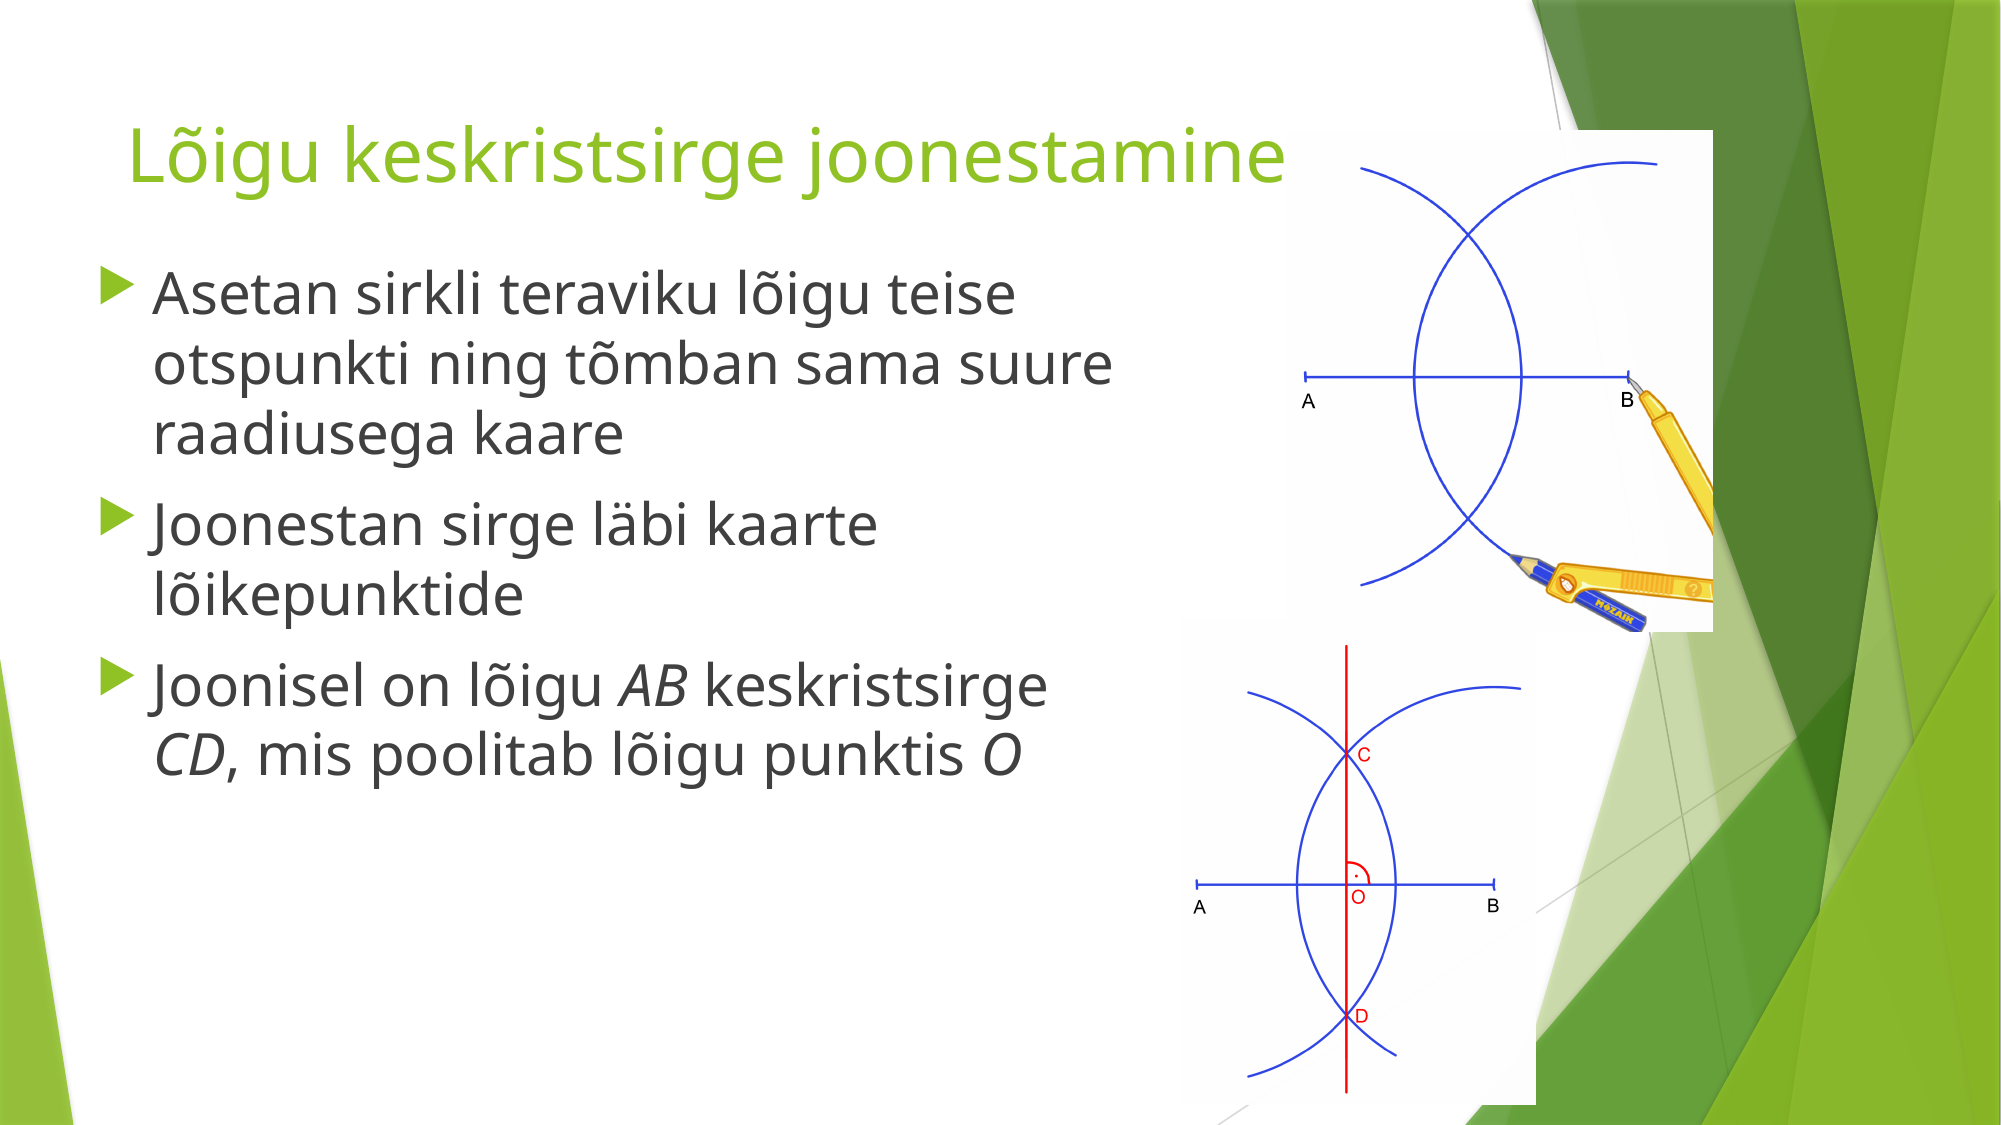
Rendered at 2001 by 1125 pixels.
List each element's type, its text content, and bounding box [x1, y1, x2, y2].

title Lõigu keskristsirge joonestamine [111, 99, 1522, 237]
list Asetan sirkli teraviku lõigu teise otspunkti ning tõmban sama suure raadiusega kaare Joonestan sirge läbi kaarte lõikepunktide Joonisel on lõigu AB keskristsirge CD, mis poolitab lõigu punktis O [81, 249, 1152, 1093]
picture [1181, 130, 1713, 1105]
